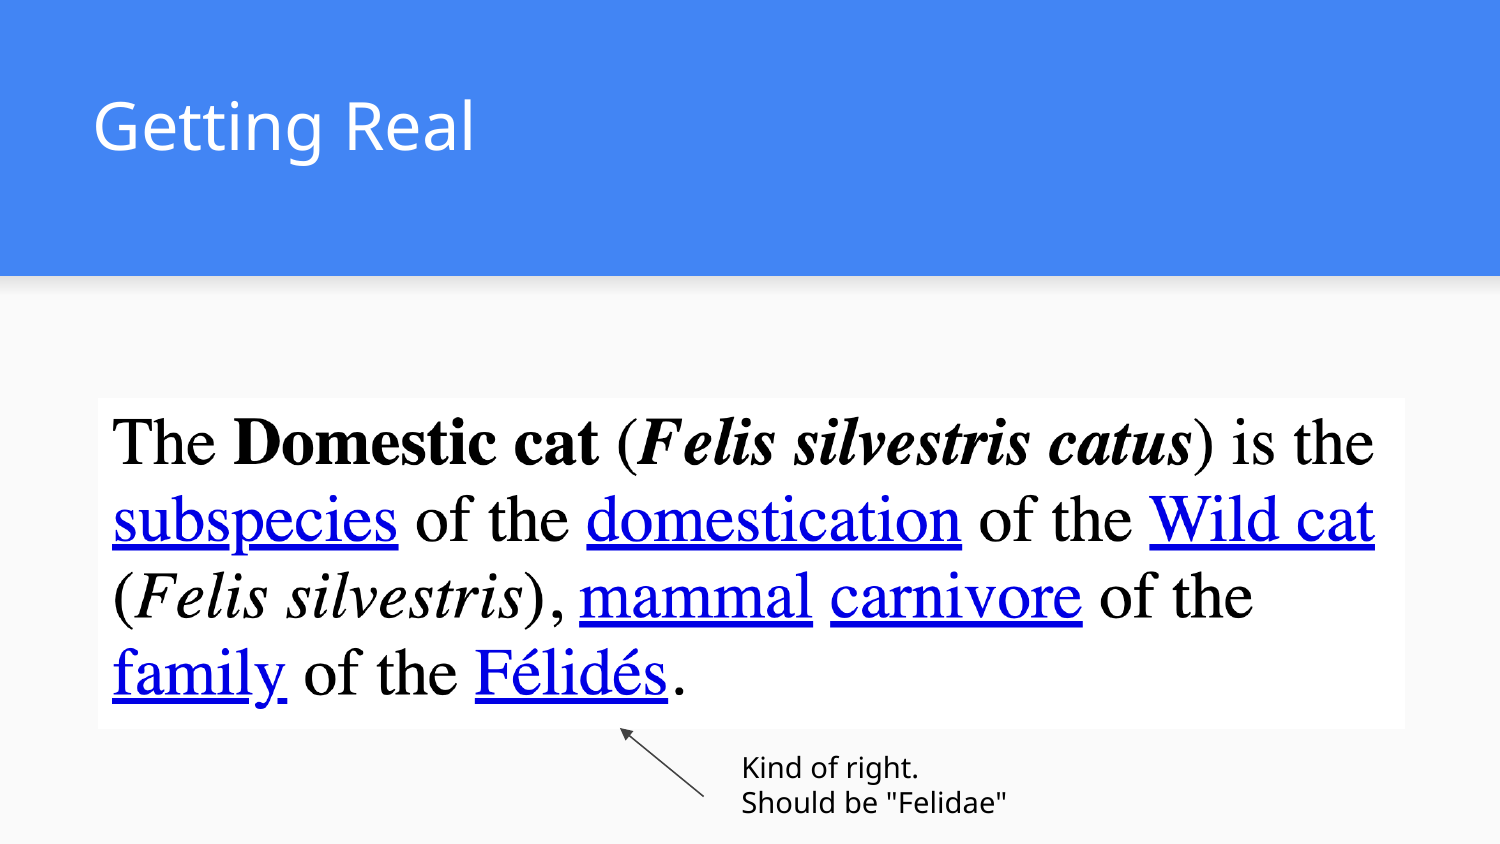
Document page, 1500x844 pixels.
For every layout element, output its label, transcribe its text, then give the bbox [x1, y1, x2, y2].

picture [98, 398, 1405, 729]
text_box Kind of right. Should be "Felidae" [726, 734, 1031, 835]
title Getting Real [77, 58, 1427, 185]
